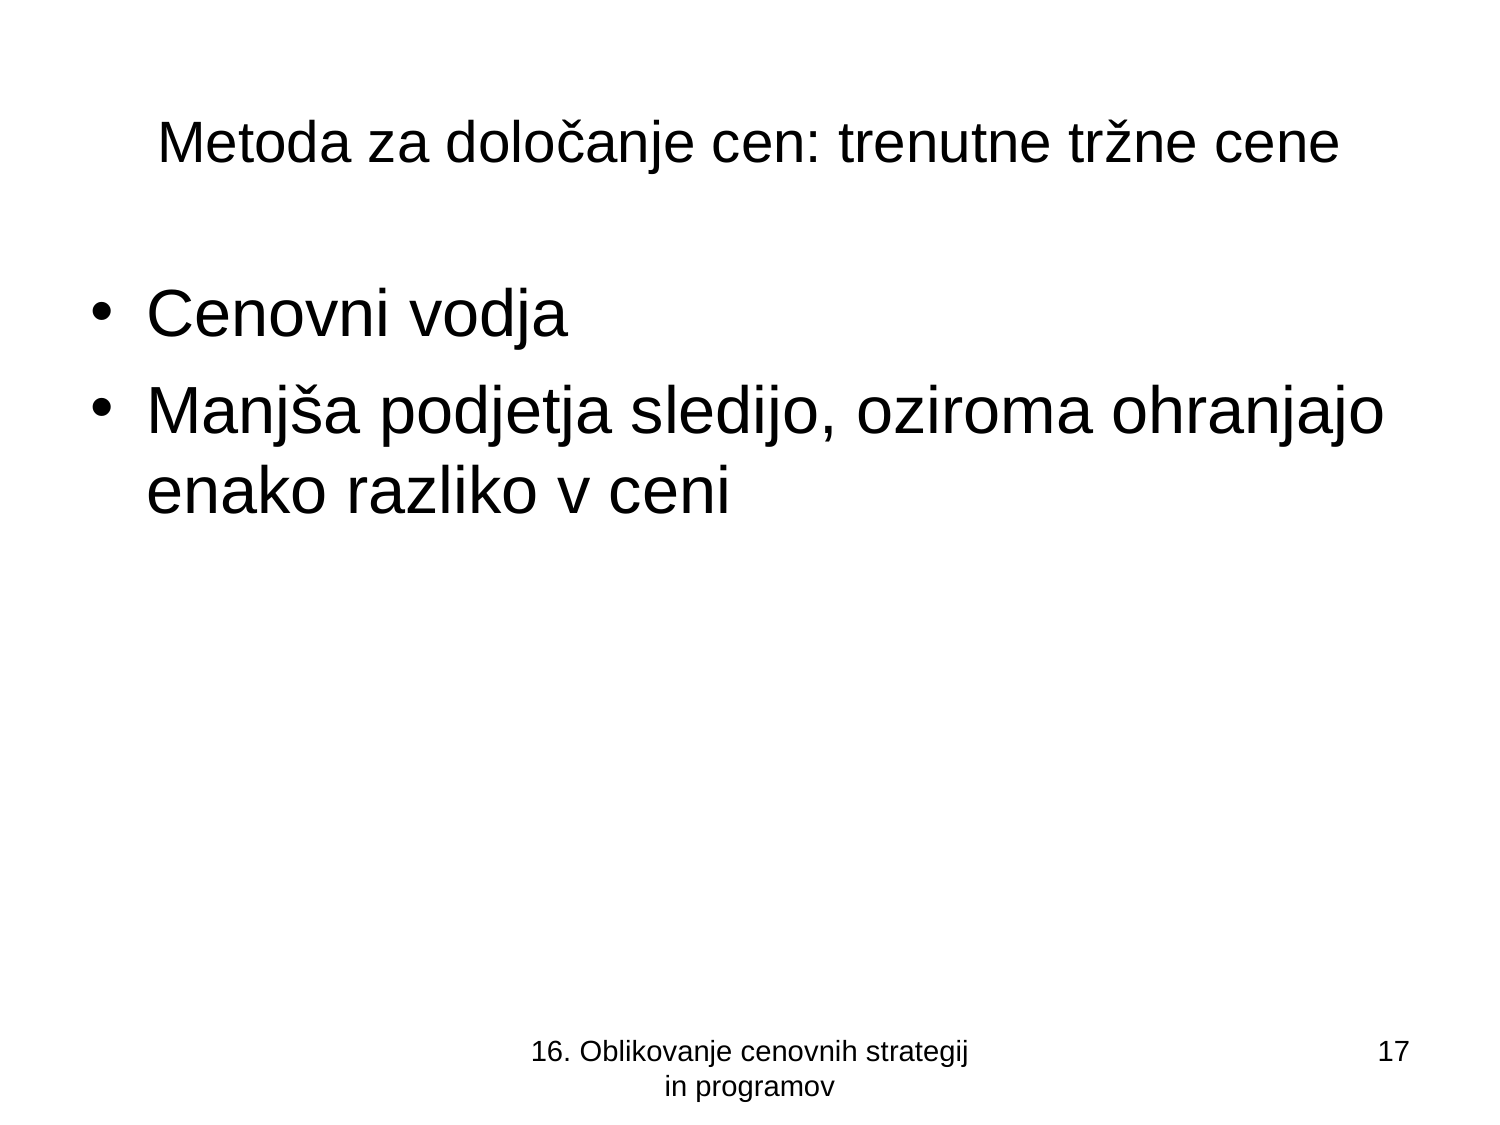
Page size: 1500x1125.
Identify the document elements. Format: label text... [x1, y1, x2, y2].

title Metoda za določanje cen: trenutne tržne cene [75, 45, 1426, 233]
list Cenovni vodja Manjša podjetja sledijo, oziroma ohranjajo enako razliko v ceni [75, 262, 1426, 1006]
text_box <number> [1074, 1024, 1426, 1103]
text_box 16. Oblikovanje cenovnih strategij in programov [512, 1024, 988, 1103]
